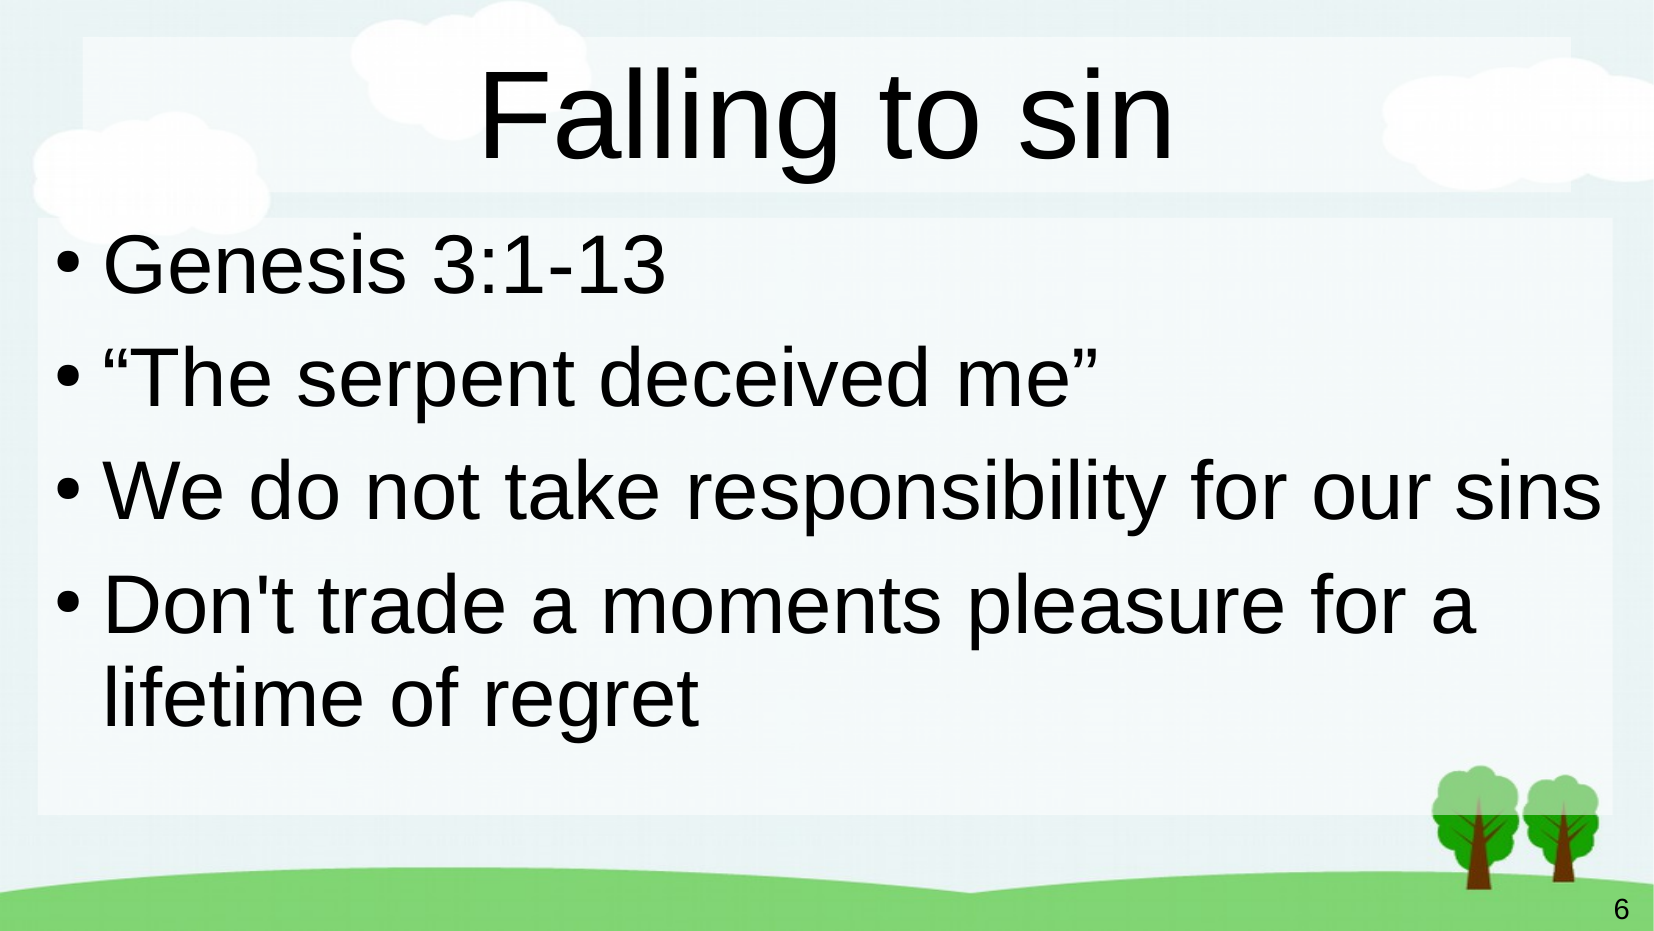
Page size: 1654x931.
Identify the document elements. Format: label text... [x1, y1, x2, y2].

title Falling to sin [82, 37, 1571, 193]
list Genesis 3:1-13 “The serpent deceived me” We do not take responsibility for our sins Don't trade a moments pleasure for a lifetime of regret [37, 217, 1613, 815]
picture [0, 0, 1654, 931]
